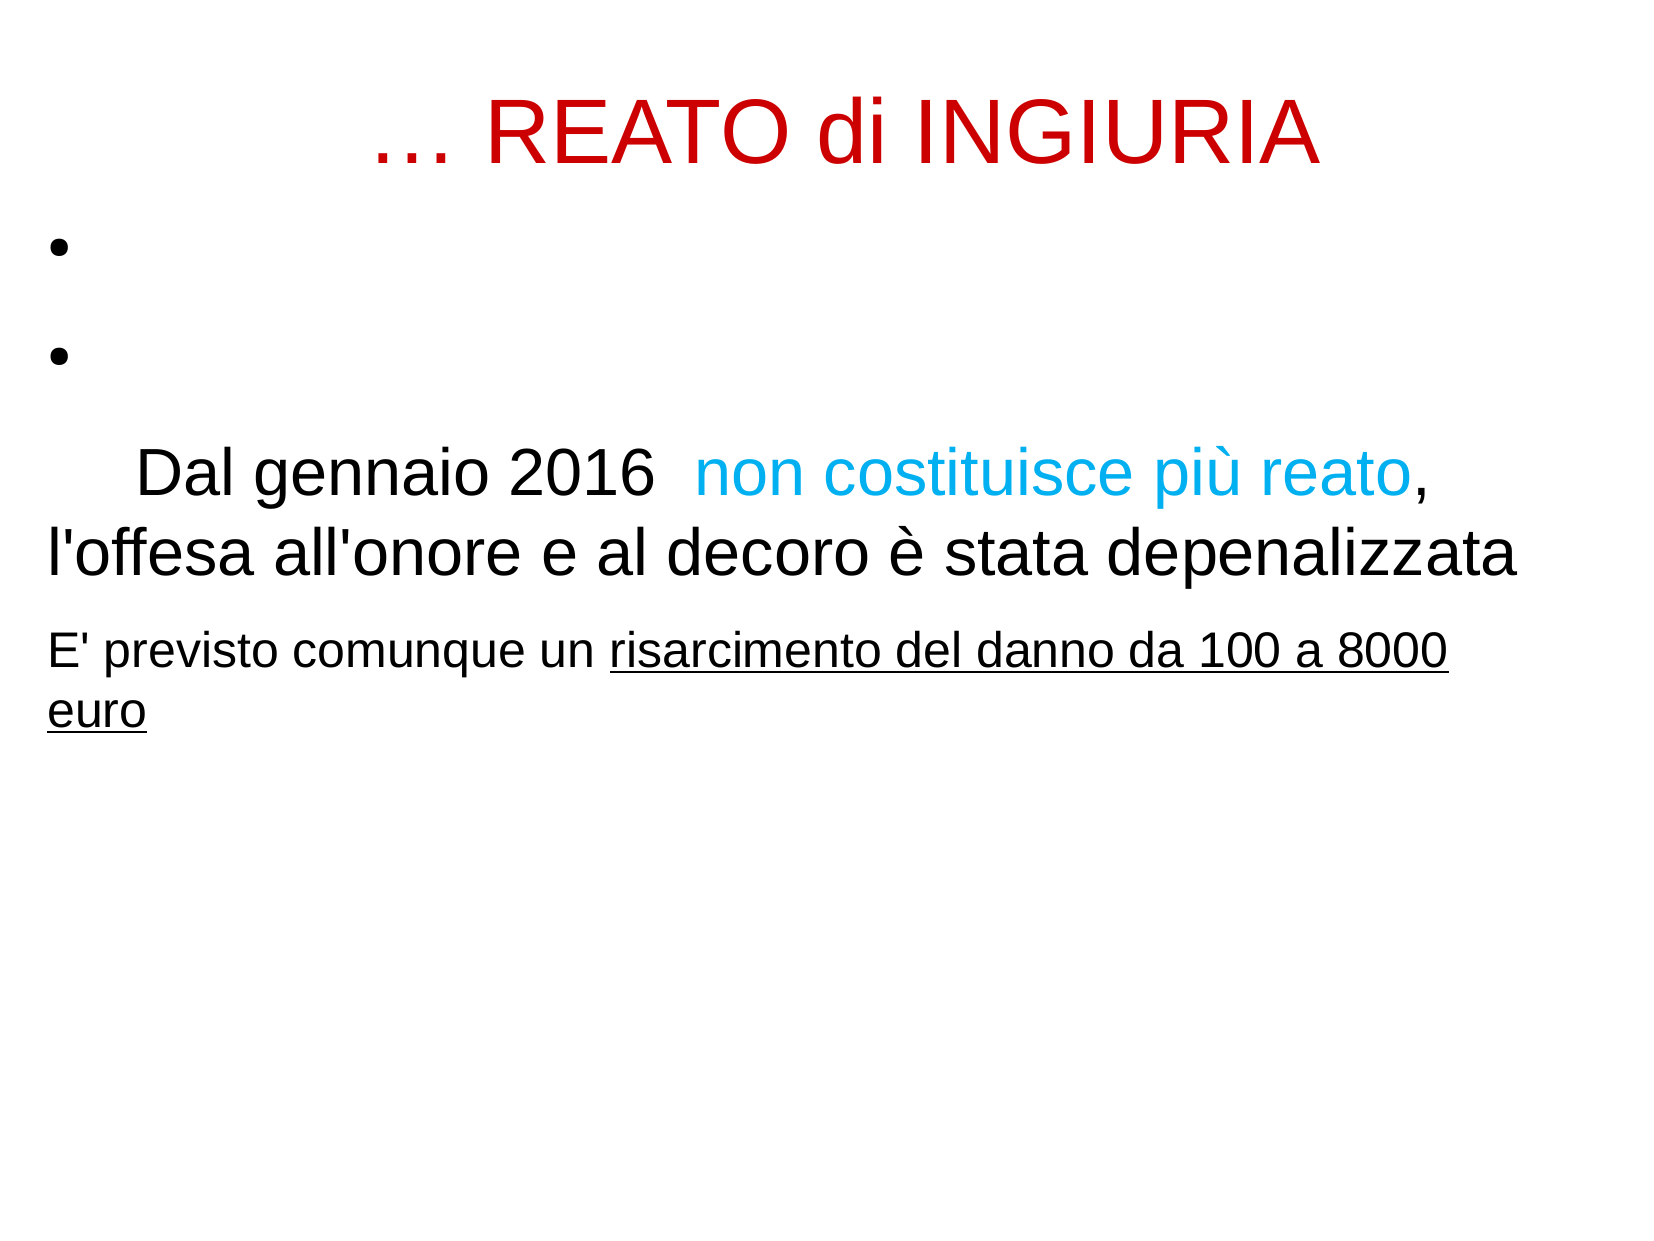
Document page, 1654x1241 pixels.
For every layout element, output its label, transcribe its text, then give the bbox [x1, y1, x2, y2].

list Dal gennaio 2016 non costituisce più reato, l'offesa all'onore e al decoro è stata depenalizzata E' previsto comunque un risarcimento del danno da 100 a 8000 euro [47, 209, 1536, 956]
title … REATO di INGIURIA [118, 47, 1571, 207]
